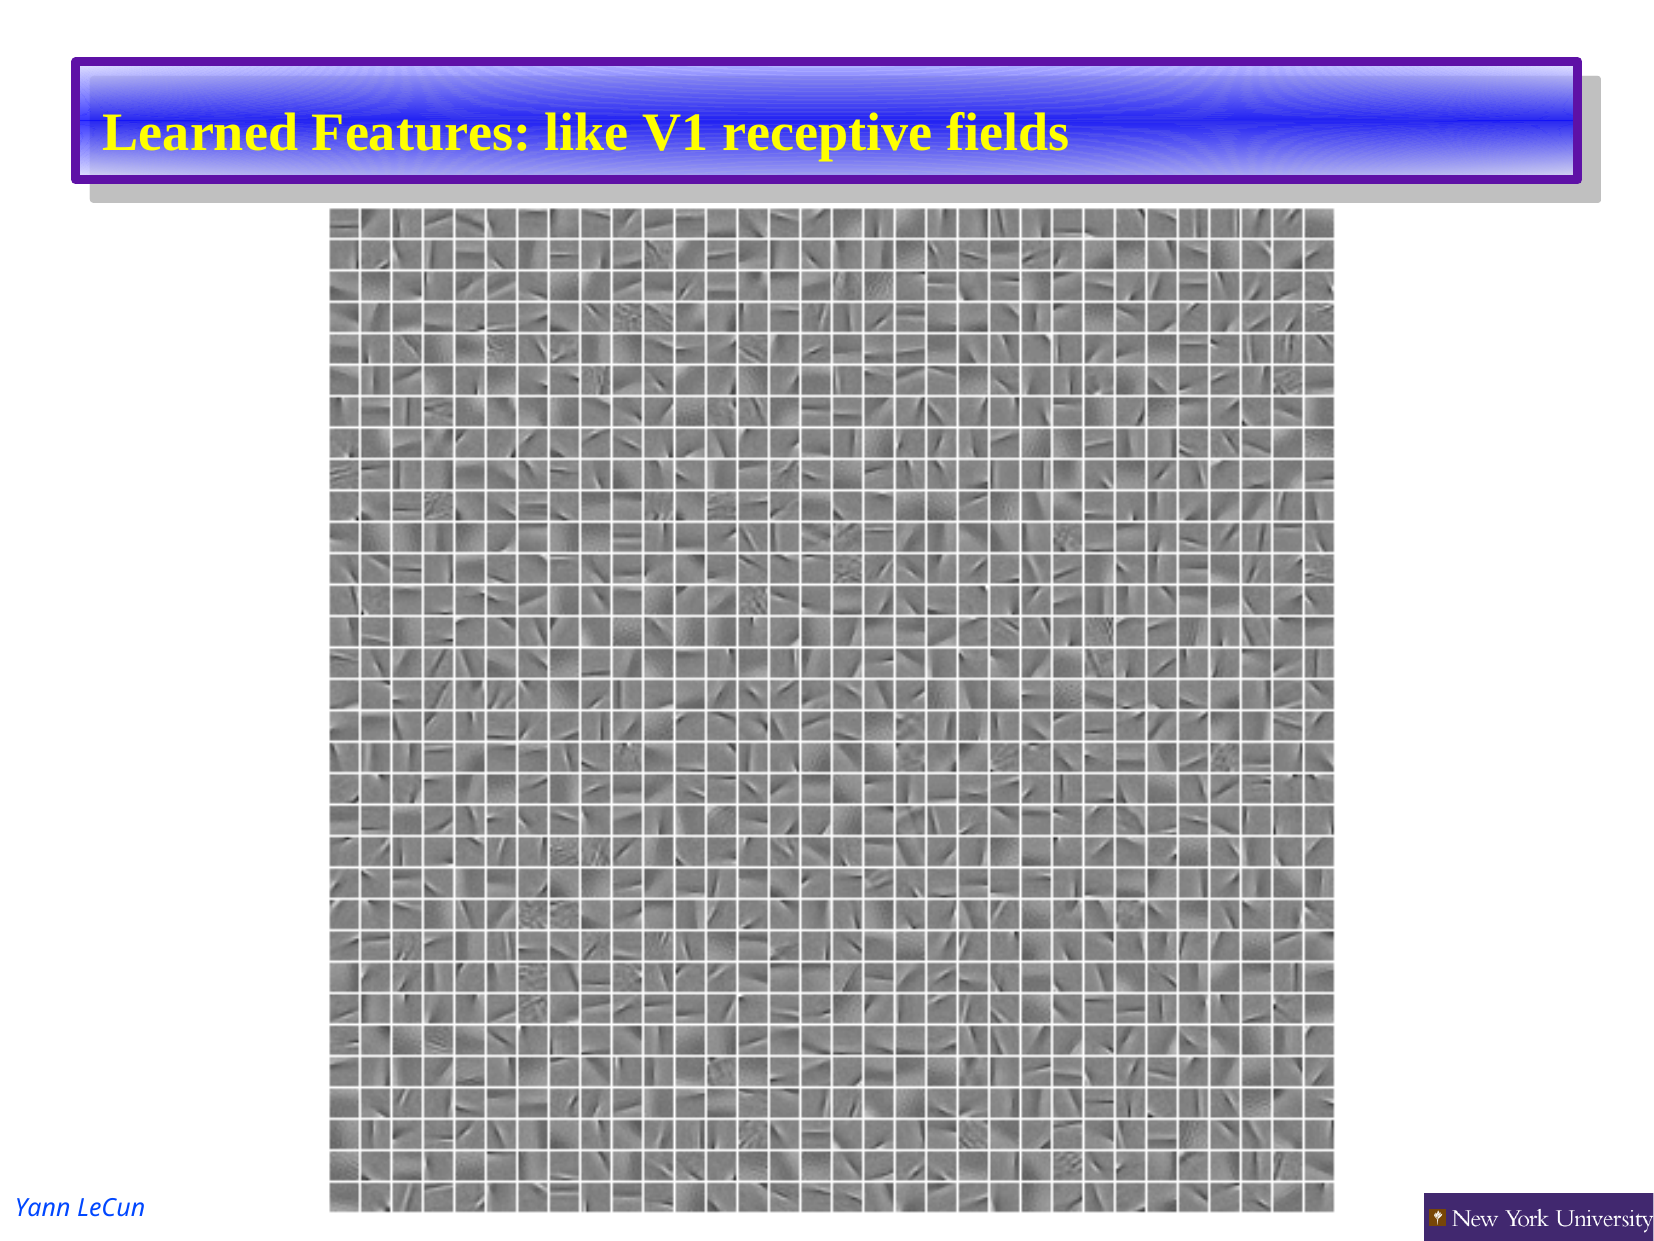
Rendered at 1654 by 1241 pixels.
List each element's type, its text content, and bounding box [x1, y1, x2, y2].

title Learned Features: like V1 receptive fields [75, 61, 1578, 180]
picture [328, 207, 1337, 1215]
picture [1424, 1193, 1654, 1241]
